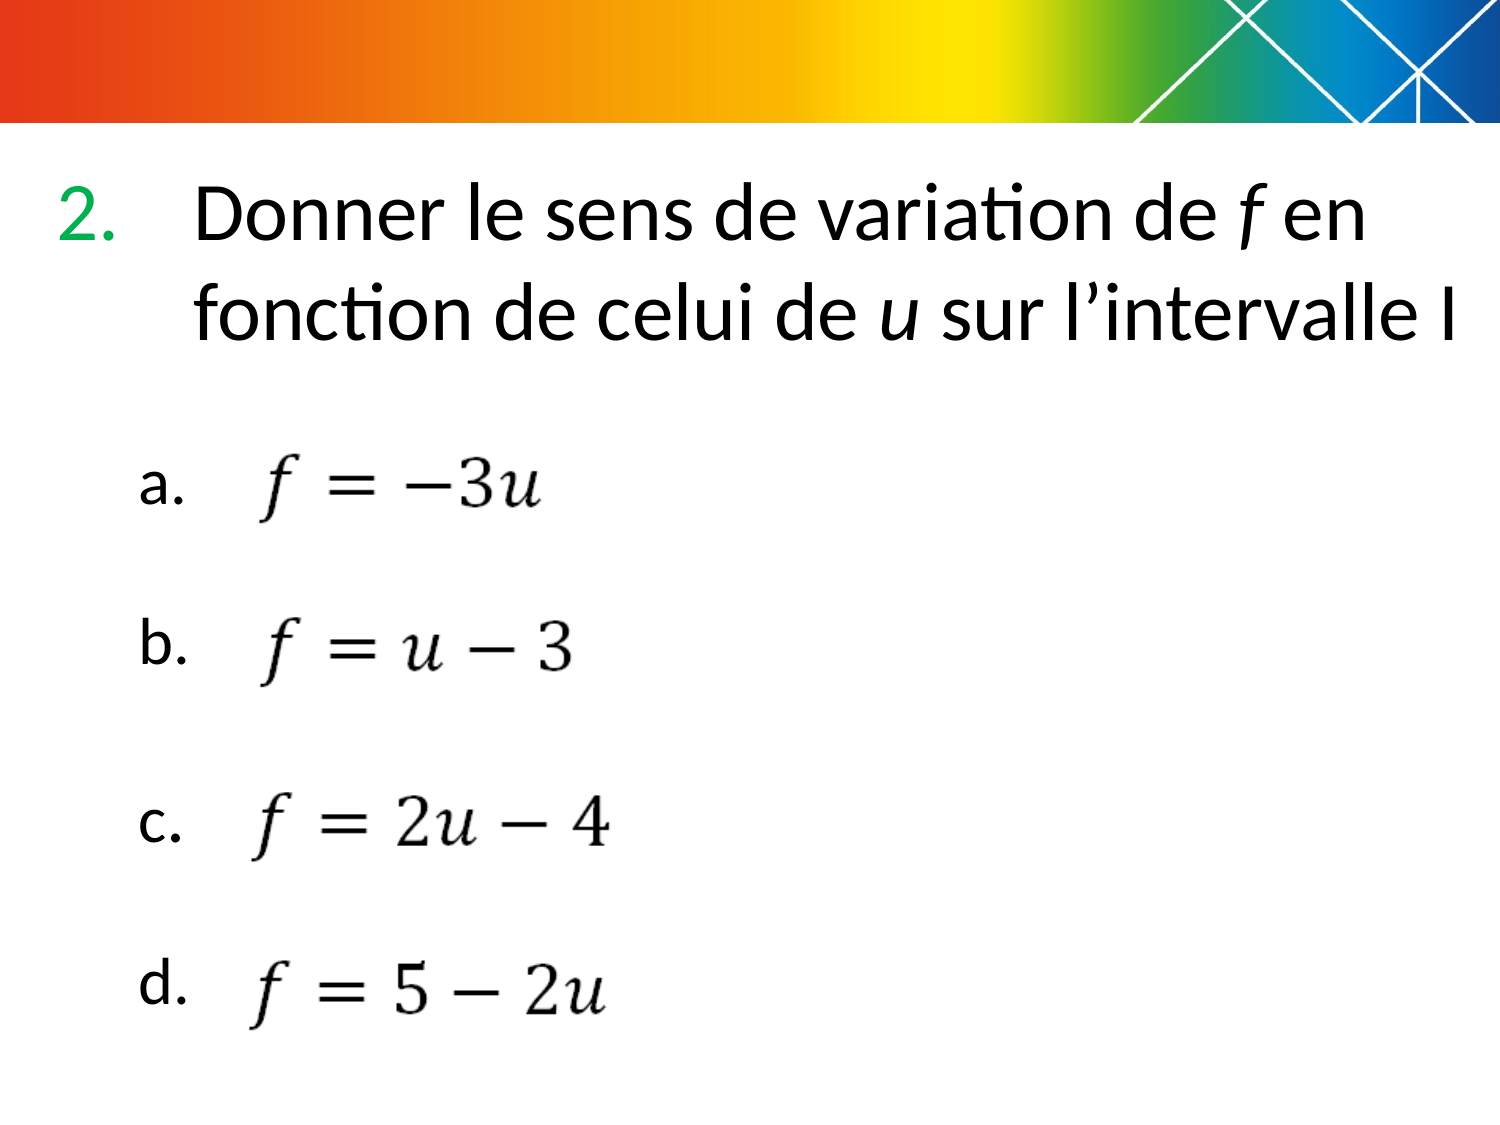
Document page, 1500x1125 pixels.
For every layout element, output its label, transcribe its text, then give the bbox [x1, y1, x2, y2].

picture [230, 769, 642, 879]
title Donner le sens de variation de f en fonction de celui de u sur l’intervalle I [41, 149, 1500, 365]
picture [206, 934, 644, 1046]
picture [0, 0, 1359, 123]
picture [242, 597, 594, 711]
picture [230, 440, 584, 539]
picture [1340, 0, 1500, 123]
text_box a. b. c. d. [123, 349, 680, 1106]
